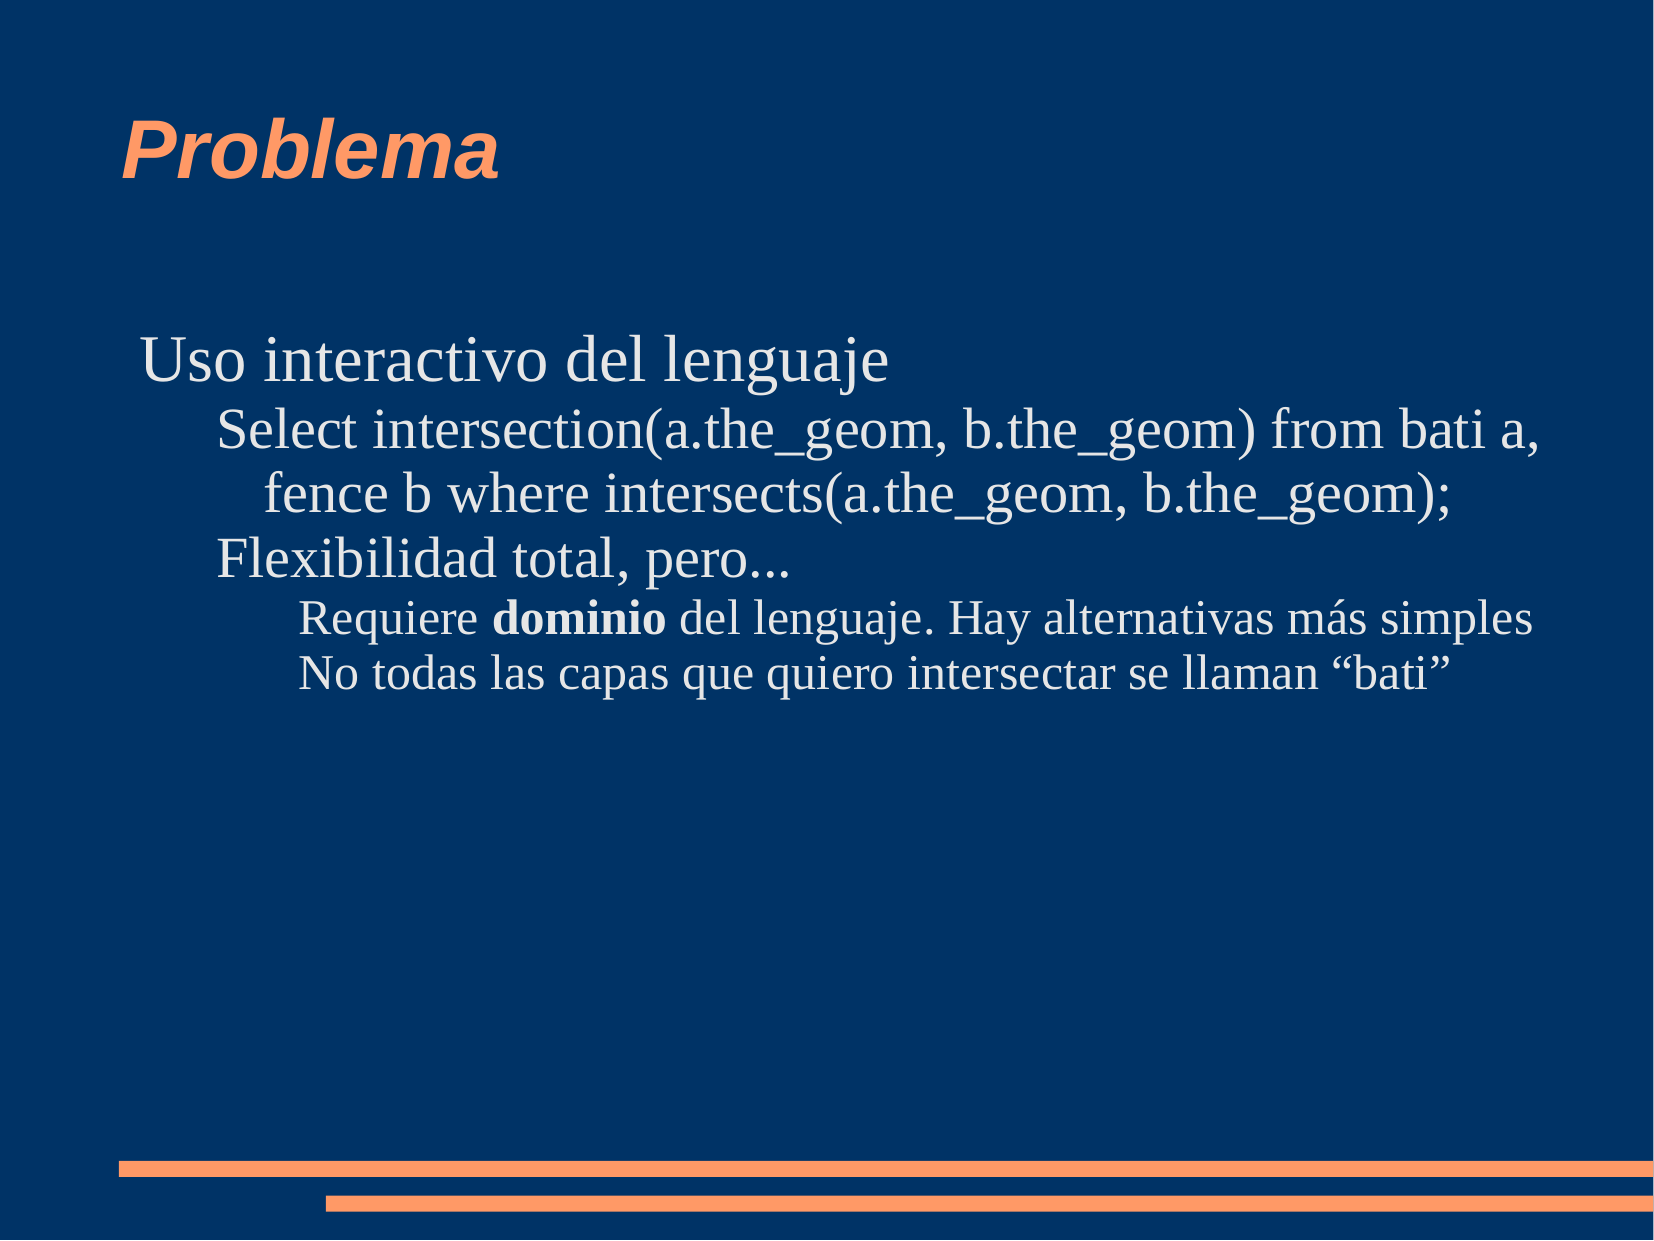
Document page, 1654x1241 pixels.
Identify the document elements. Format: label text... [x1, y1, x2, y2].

list Uso interactivo del lenguaje Select intersection(a.the_geom, b.the_geom) from bati a, fence b where intersects(a.the_geom, b.the_geom); Flexibilidad total, pero... Requiere dominio del lenguaje. Hay alternativas más simples No todas las capas que quiero intersectar se llaman “bati” [121, 322, 1561, 1118]
title Problema [121, 53, 1534, 247]
